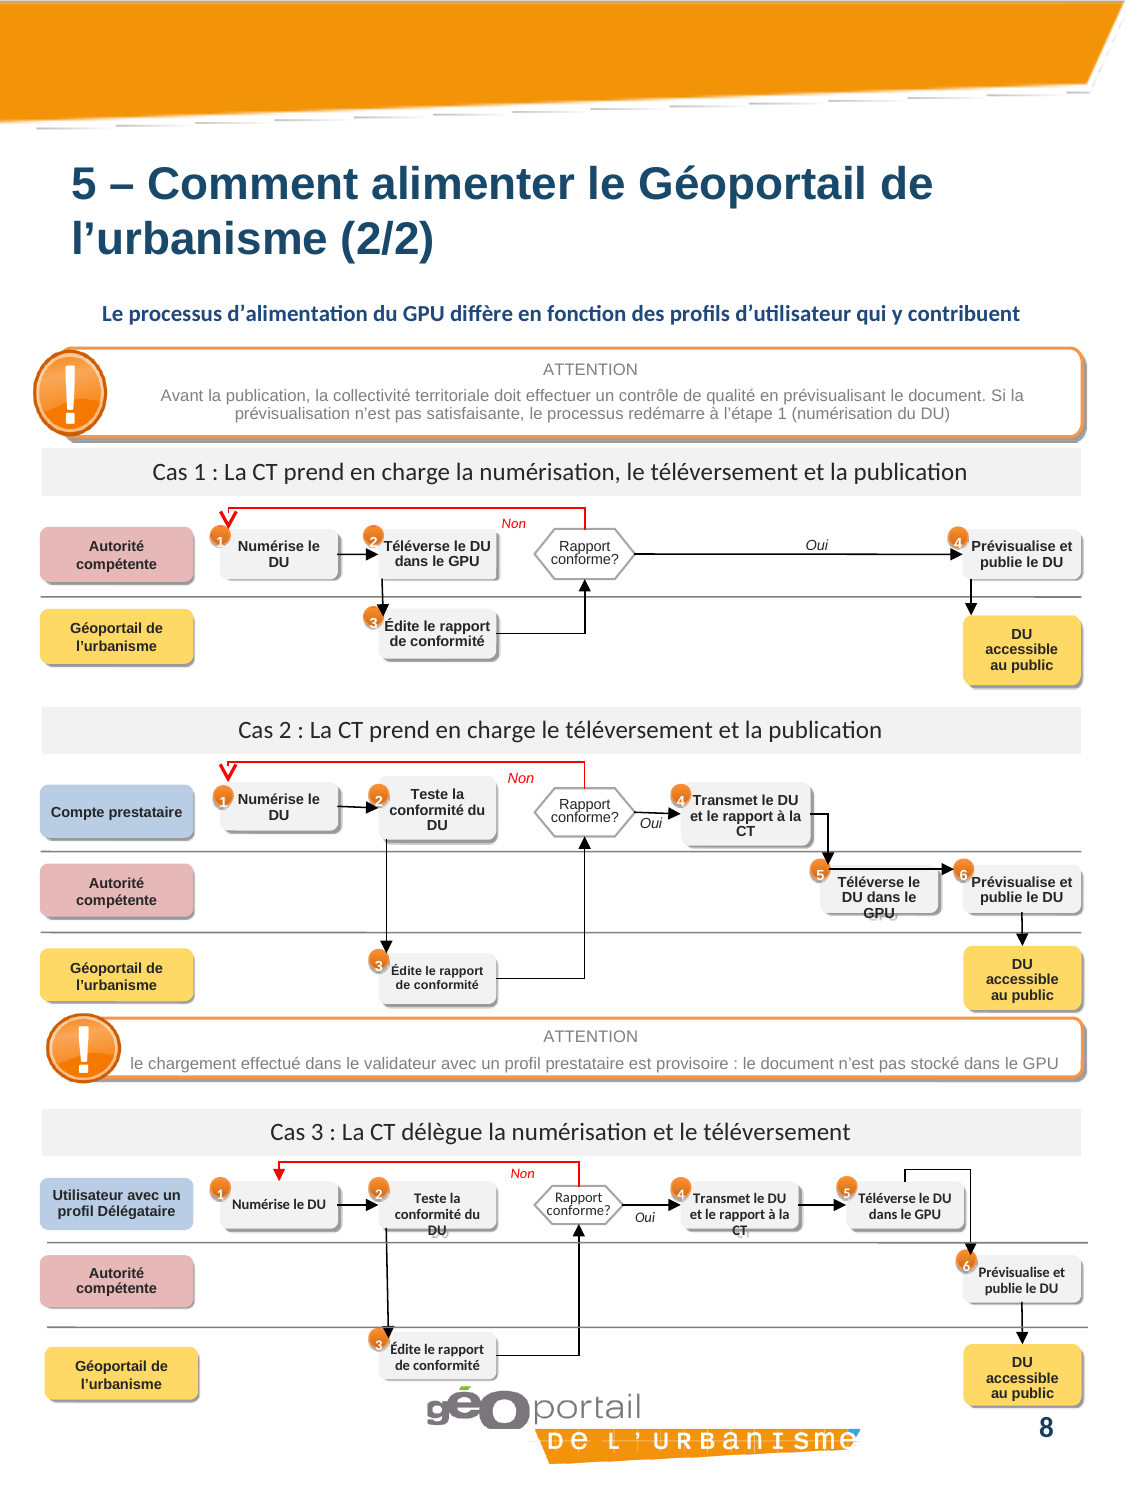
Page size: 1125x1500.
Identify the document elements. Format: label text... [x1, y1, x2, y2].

text_box Non [491, 762, 551, 795]
picture [391, 1245, 578, 1326]
text_box 1 [213, 785, 234, 806]
text_box Rapport conforme? [534, 788, 632, 837]
text_box 3 [369, 949, 389, 970]
text_box 5 [810, 859, 830, 879]
text_box 4 [948, 527, 968, 547]
text_box 3 [363, 606, 384, 626]
text_box 1 [210, 1177, 231, 1198]
text_box Compte prestataire [39, 784, 194, 838]
text_box Cas 1 : La CT prend en charge la numérisation, le téléversement et la publication [41, 448, 1081, 496]
text_box Transmet le DU et le rapport à la CT [680, 782, 811, 846]
text_box Transmet le DU et le rapport à la CT [680, 1181, 799, 1229]
text_box Le processus d’alimentation du GPU diffère en fonction des profils d’utilisateur qui y contribuent [44, 280, 1079, 345]
text_box Non [484, 508, 544, 540]
text_box Rapport conforme? [534, 1185, 621, 1225]
text_box <numéro> [937, 1389, 1069, 1462]
text_box 3 [369, 1329, 389, 1349]
text_box Teste la conformité du DU [378, 1181, 497, 1229]
text_box ATTENTION Avant la publication, la collectivité territoriale doit effectuer un contrôle de qualité en prévisualisant le document. Si la prévisualisation n’est pas satisfaisante, le processus redémarre à l’étape 1 (numérisation du DU) [108, 348, 1083, 437]
picture [31, 347, 108, 438]
picture [393, 1329, 578, 1355]
text_box Autorité compétente [39, 526, 194, 582]
text_box DU accessible au public [962, 615, 1082, 686]
text_box Géoportail de l’urbanisme [39, 948, 194, 1002]
picture [391, 1329, 892, 1500]
text_box Teste la conformité du DU [378, 776, 497, 840]
text_box Numérise le DU [220, 782, 339, 831]
text_box 1 [210, 525, 231, 546]
text_box Prévisualise et publie le DU [962, 529, 1082, 580]
text_box Oui [609, 1202, 681, 1234]
text_box 2 [369, 784, 389, 804]
text_box 2 [363, 525, 384, 545]
text_box Téléverse le DU dans le GPU [846, 1181, 965, 1229]
text_box 5 [837, 1176, 857, 1197]
picture [44, 1011, 122, 1084]
text_box Édite le rapport de conformité [378, 953, 497, 1004]
text_box Cas 2 : La CT prend en charge le téléversement et la publication [41, 706, 1081, 755]
text_box Rapport conforme? [534, 528, 635, 580]
text_box Oui [615, 808, 687, 840]
text_box Prévisualise et publie le DU [962, 864, 1082, 913]
text_box Autorité compétente [39, 1255, 194, 1308]
text_box Prévisualise et publie le DU [962, 1255, 1082, 1303]
title 5 – Comment alimenter le Géoportail de l’urbanisme (2/2) [56, 129, 1088, 288]
text_box Téléverse le DU dans le GPU [820, 870, 939, 913]
text_box Oui [781, 555, 853, 562]
text_box ATTENTION le chargement effectué dans le validateur avec un profil prestataire est provisoire : le document n’est pas stocké dans le GPU [122, 1018, 1083, 1078]
text_box Numérise le DU [219, 529, 338, 580]
text_box DU accessible au public [963, 945, 1082, 1010]
text_box Oui [781, 530, 853, 553]
text_box Cas 3 : La CT délègue la numérisation et le téléversement [41, 1108, 1081, 1157]
picture [580, 1245, 892, 1326]
text_box 2 [369, 1177, 389, 1197]
text_box 6 [956, 1250, 977, 1270]
text_box 4 [671, 1177, 691, 1198]
text_box 4 [671, 784, 691, 804]
text_box Numérise le DU [220, 1181, 339, 1229]
text_box Autorité compétente [39, 863, 194, 917]
text_box 6 [953, 859, 974, 879]
text_box Édite le rapport de conformité [378, 1332, 497, 1380]
text_box Géoportail de l’urbanisme [44, 1346, 199, 1400]
text_box Utilisateur avec un profil Délégataire [39, 1177, 194, 1231]
text_box Géoportail de l’urbanisme [39, 608, 194, 664]
text_box Téléverse le DU dans le GPU [378, 529, 497, 580]
text_box Non [493, 1158, 553, 1190]
text_box DU accessible au public [963, 1344, 1082, 1406]
text_box Édite le rapport de conformité [378, 608, 497, 659]
